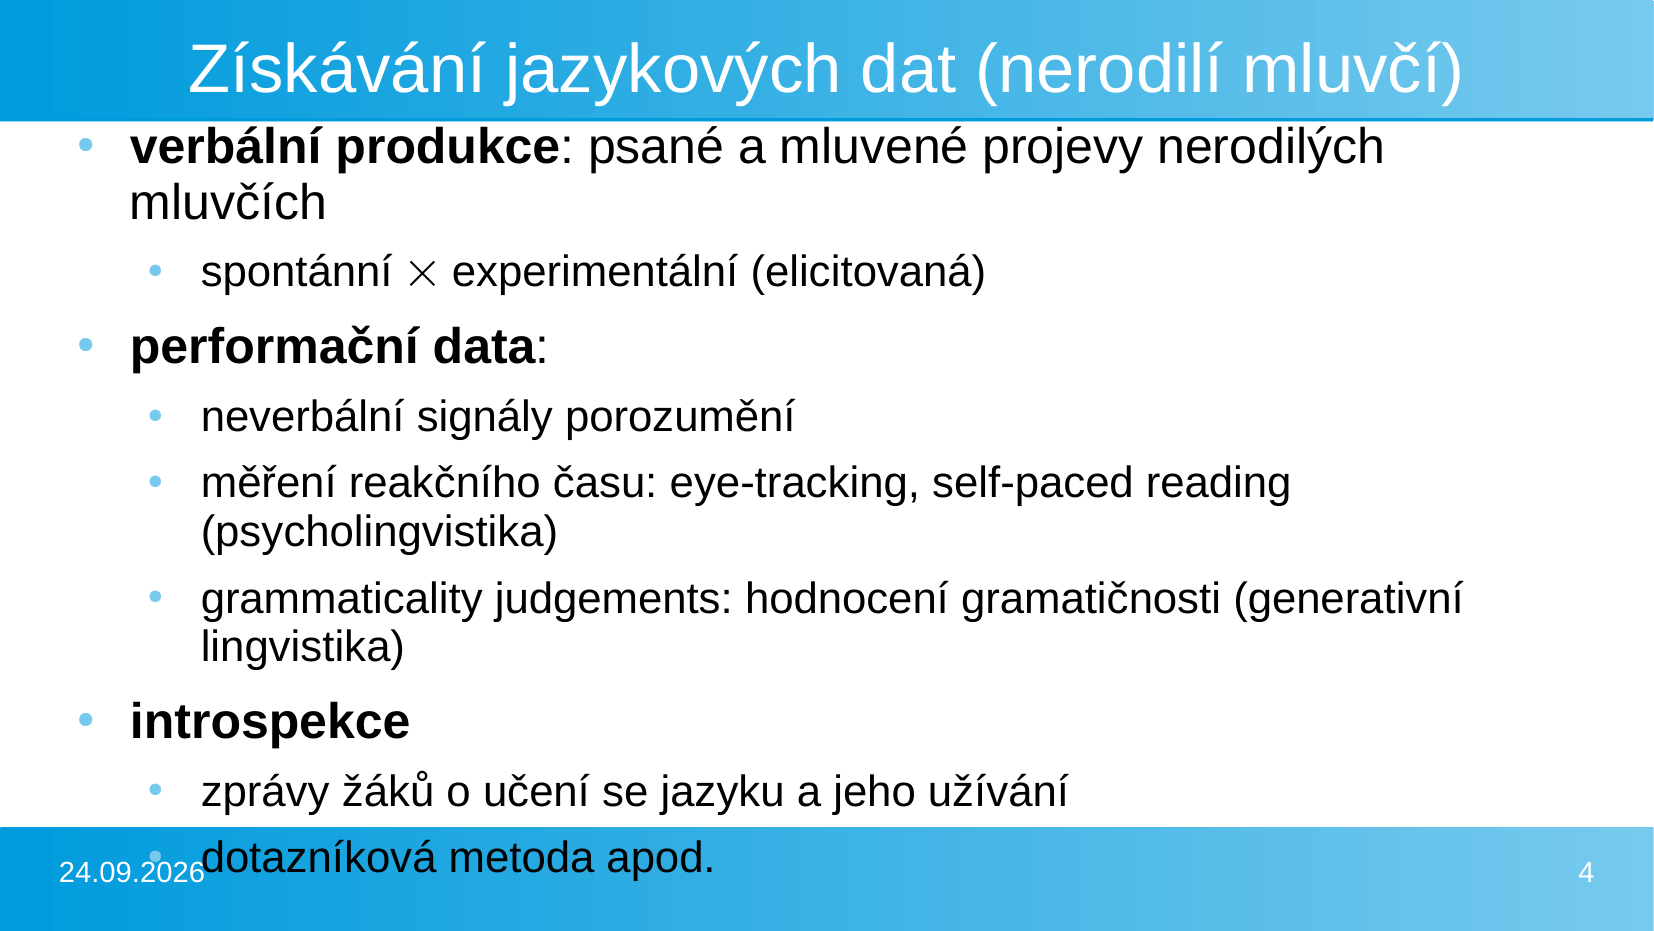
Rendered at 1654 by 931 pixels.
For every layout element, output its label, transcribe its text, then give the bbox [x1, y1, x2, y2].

list verbální produkce: psané a mluvené projevy nerodilých mluvčích spontánní  experimentální (elicitovaná) performační data: neverbální signály porozumění měření reakčního času: eye-tracking, self-paced reading (psycholingvistika) grammaticality judgements: hodnocení gramatičnosti (generativní lingvistika) introspekce zprávy žáků o učení se jazyku a jeho užívání dotazníková metoda apod. [59, 118, 1595, 827]
title Získávání jazykových dat (nerodilí mluvčí) [59, 29, 1595, 108]
